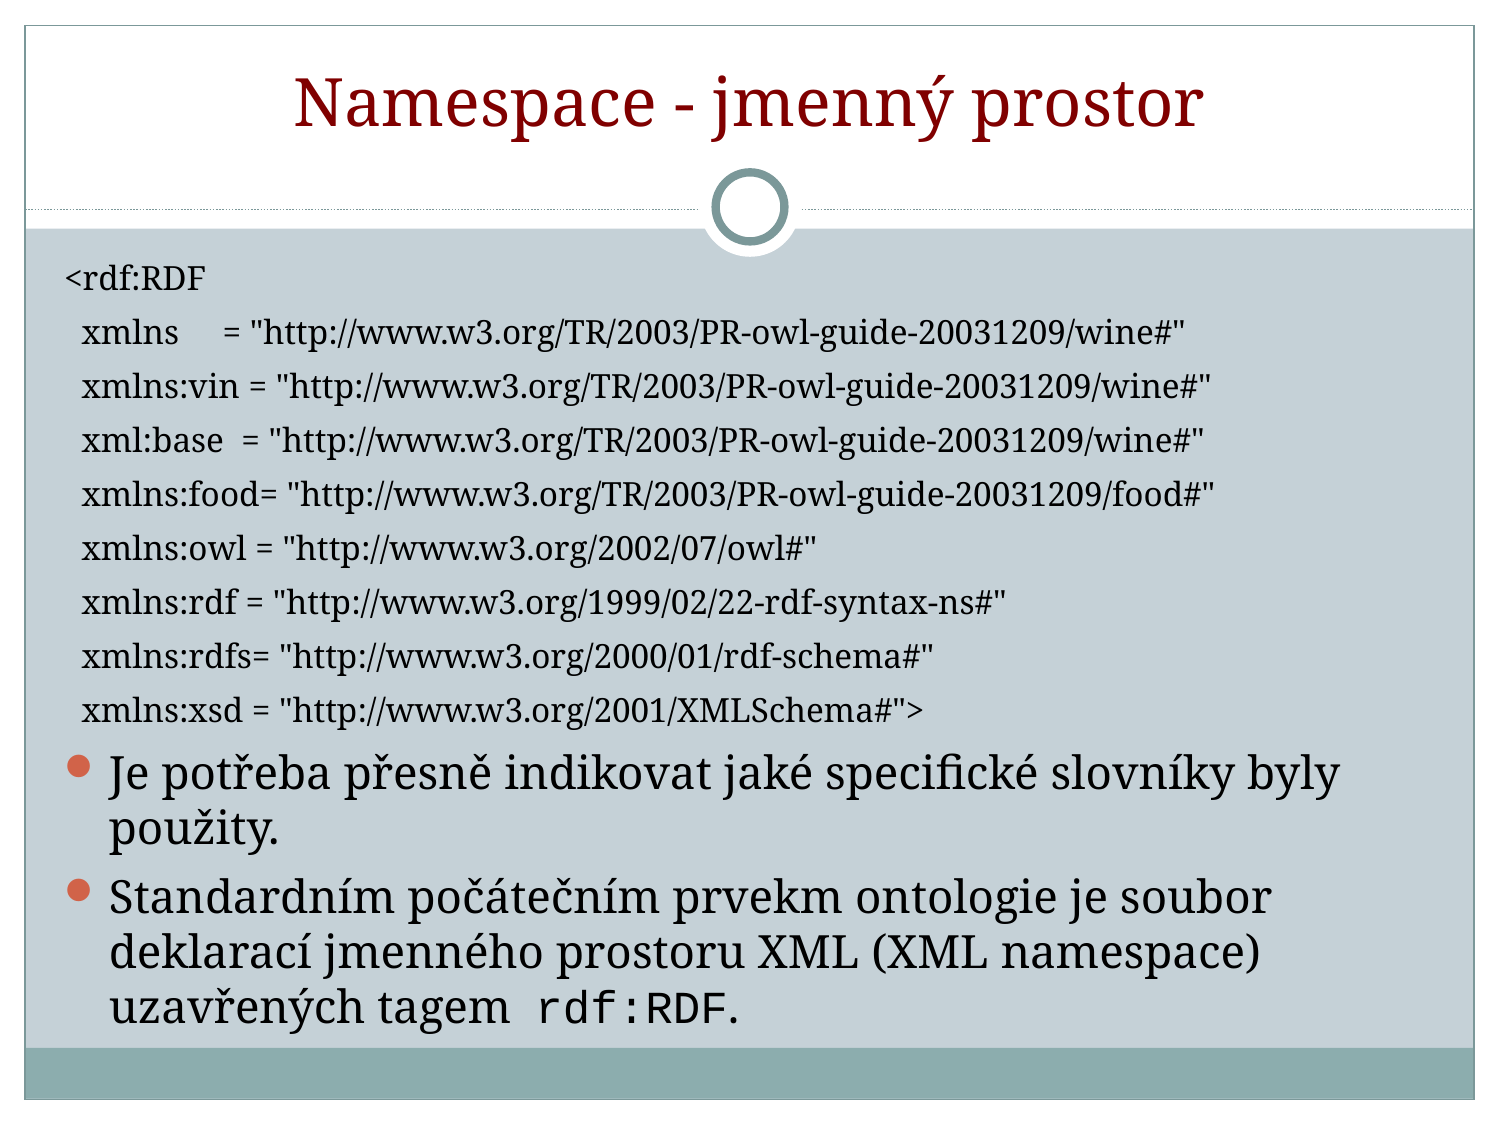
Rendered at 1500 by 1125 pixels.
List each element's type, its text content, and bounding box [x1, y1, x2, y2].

title Namespace - jmenný prostor [49, 37, 1450, 163]
list <rdf:RDF xmlns = "http://www.w3.org/TR/2003/PR-owl-guide-20031209/wine#" xmlns:vin = "http://www.w3.org/TR/2003/PR-owl-guide-20031209/wine#" xml:base = "http://www.w3.org/TR/2003/PR-owl-guide-20031209/wine#" xmlns:food= "http://www.w3.org/TR/2003/PR-owl-guide-20031209/food#" xmlns:owl = "http://www.w3.org/2002/07/owl#" xmlns:rdf = "http://www.w3.org/1999/02/22-rdf-syntax-ns#" xmlns:rdfs= "http://www.w3.org/2000/01/rdf-schema#" xmlns:xsd = "http://www.w3.org/2001/XMLSchema#"> Je potřeba přesně indikovat jaké specifické slovníky byly použity. Standardním počátečním prvekm ontologie je soubor deklarací jmenného prostoru XML (XML namespace) uzavřených tagem rdf:RDF. [49, 249, 1450, 1114]
